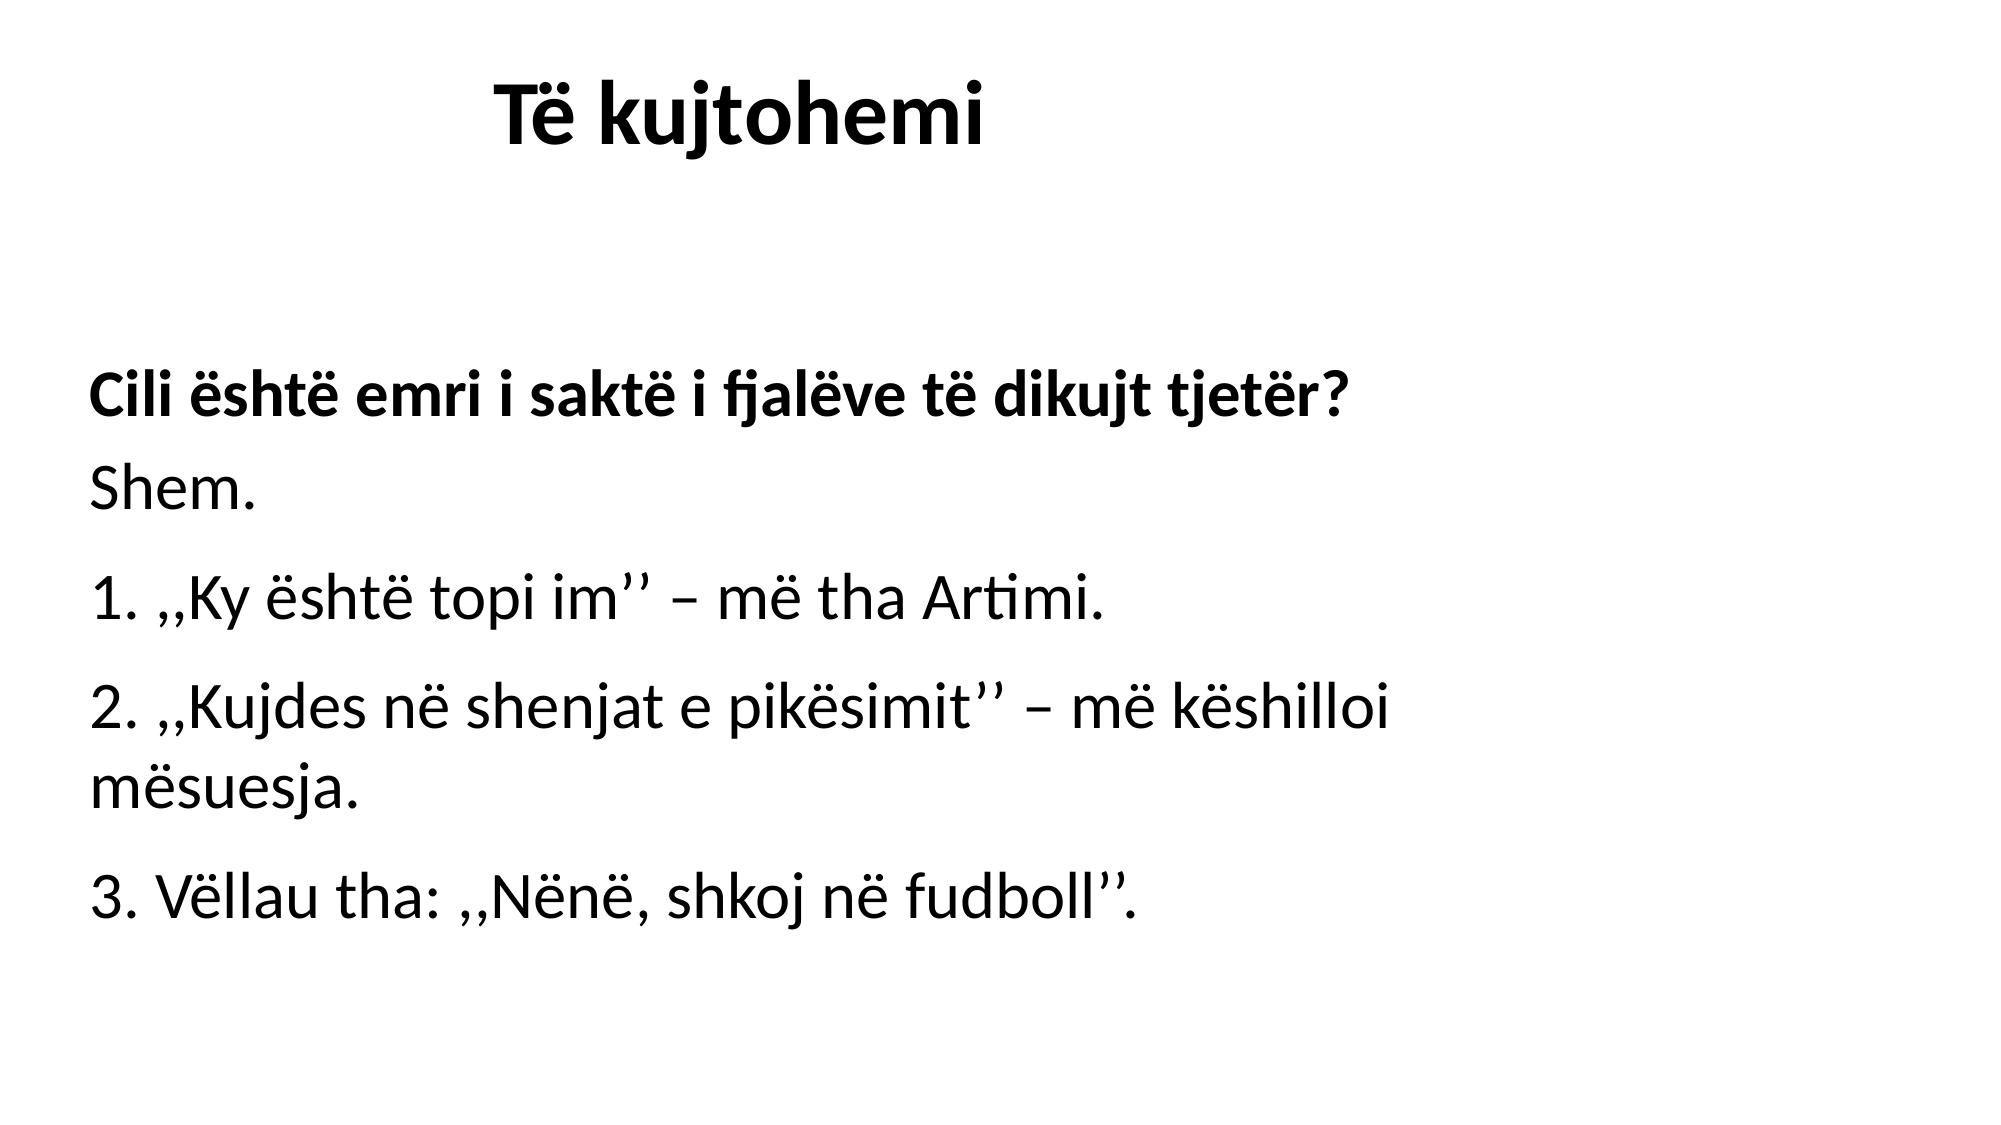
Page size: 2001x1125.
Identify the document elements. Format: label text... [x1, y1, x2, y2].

title Të kujtohemi [75, 45, 1426, 233]
list Cili është emri i saktë i fjalëve të dikujt tjetër? Shem. 1. ,,Ky është topi im’’ – më tha Artimi. 2. ,,Kujdes në shenjat e pikësimit’’ – më këshilloi mësuesja. 3. Vëllau tha: ,,Nënë, shkoj në fudboll’’. [75, 262, 1426, 1005]
